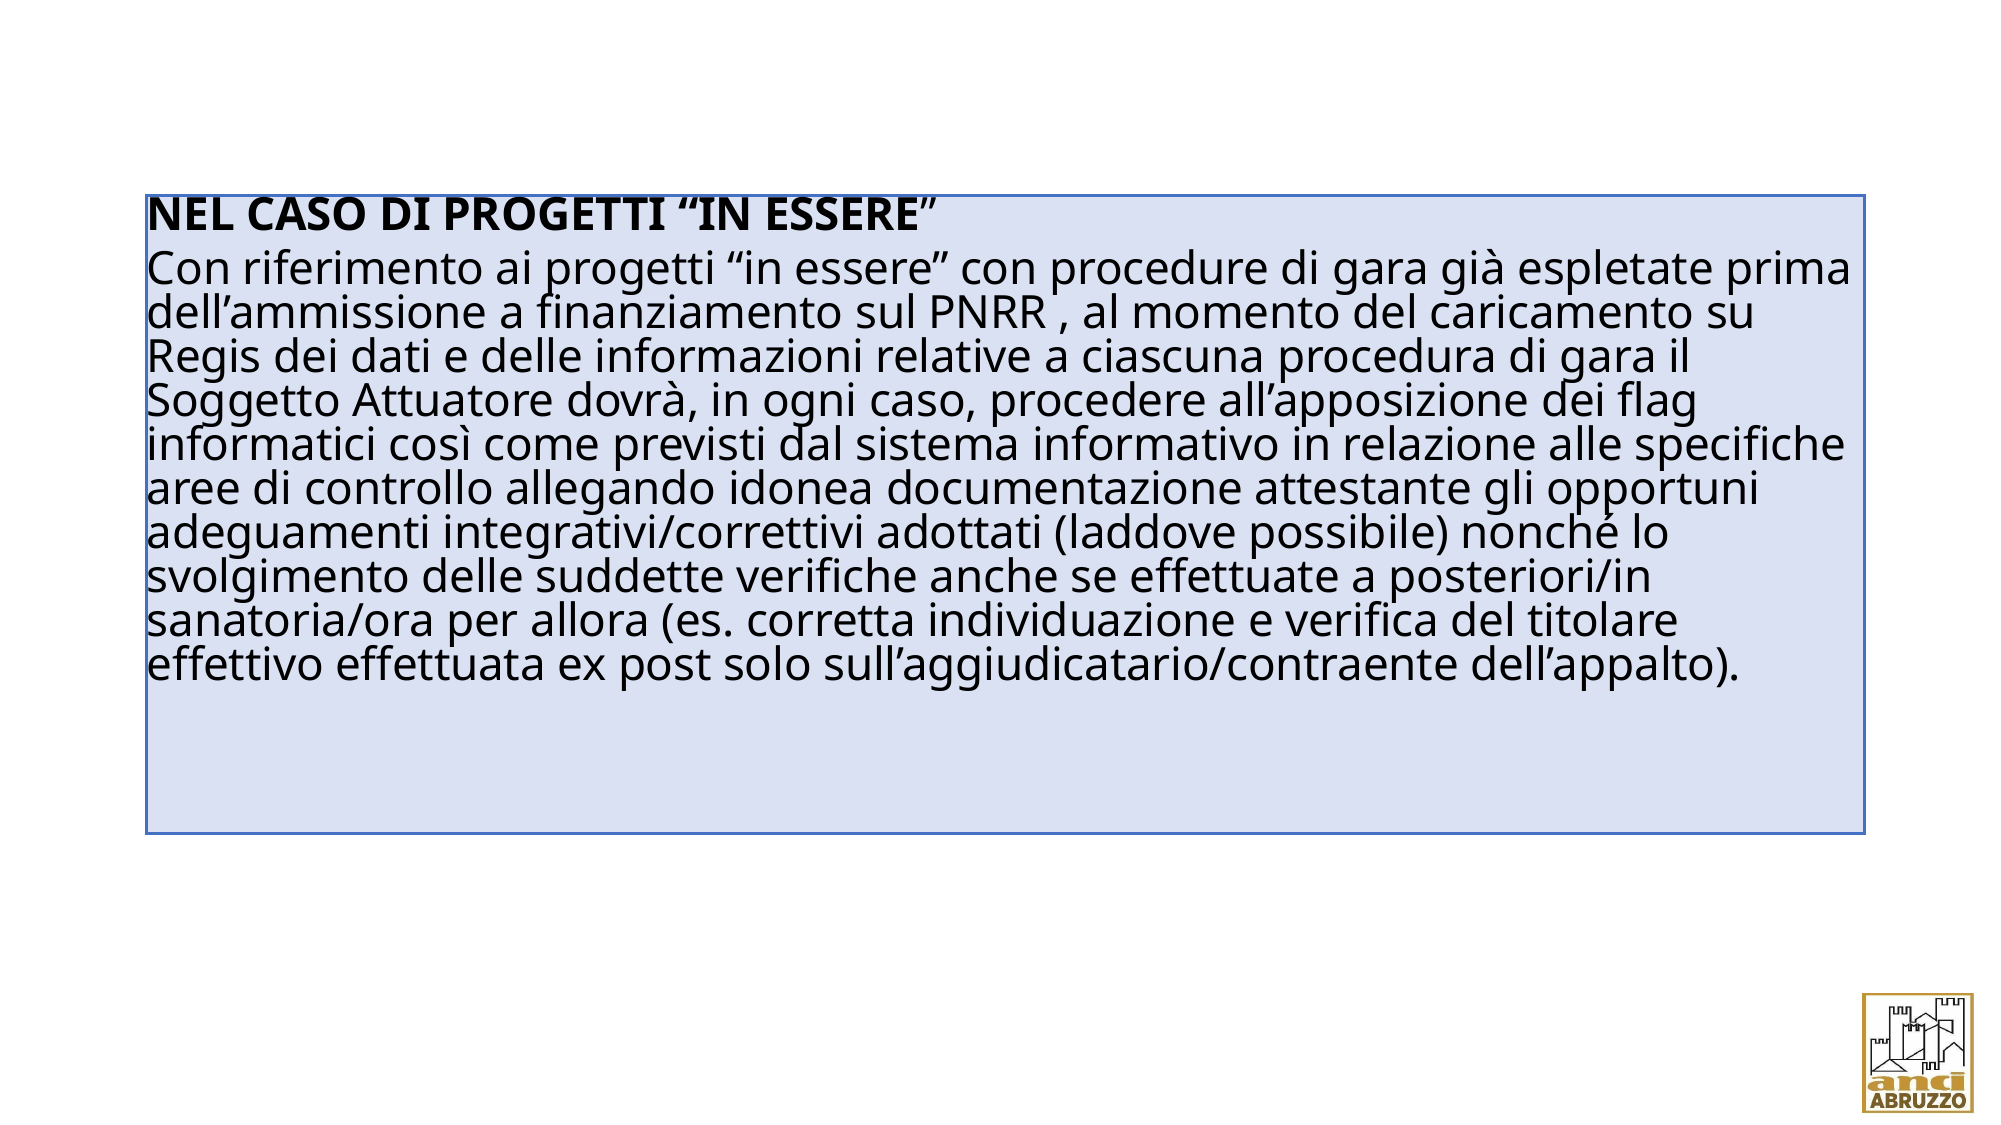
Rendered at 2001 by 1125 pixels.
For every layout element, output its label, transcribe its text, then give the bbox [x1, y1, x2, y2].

list NEL CASO DI PROGETTI “IN ESSERE” Con riferimento ai progetti “in essere” con procedure di gara già espletate prima dell’ammissione a finanziamento sul PNRR , al momento del caricamento su Regis dei dati e delle informazioni relative a ciascuna procedura di gara il Soggetto Attuatore dovrà, in ogni caso, procedere all’apposizione dei flag informatici così come previsti dal sistema informativo in relazione alle specifiche aree di controllo allegando idonea documentazione attestante gli opportuni adeguamenti integrativi/correttivi adottati (laddove possibile) nonché lo svolgimento delle suddette verifiche anche se effettuate a posteriori/in sanatoria/ora per allora (es. corretta individuazione e verifica del titolare effettivo effettuata ex post solo sull’aggiudicatario/contraente dell’appalto). [146, 195, 1865, 834]
